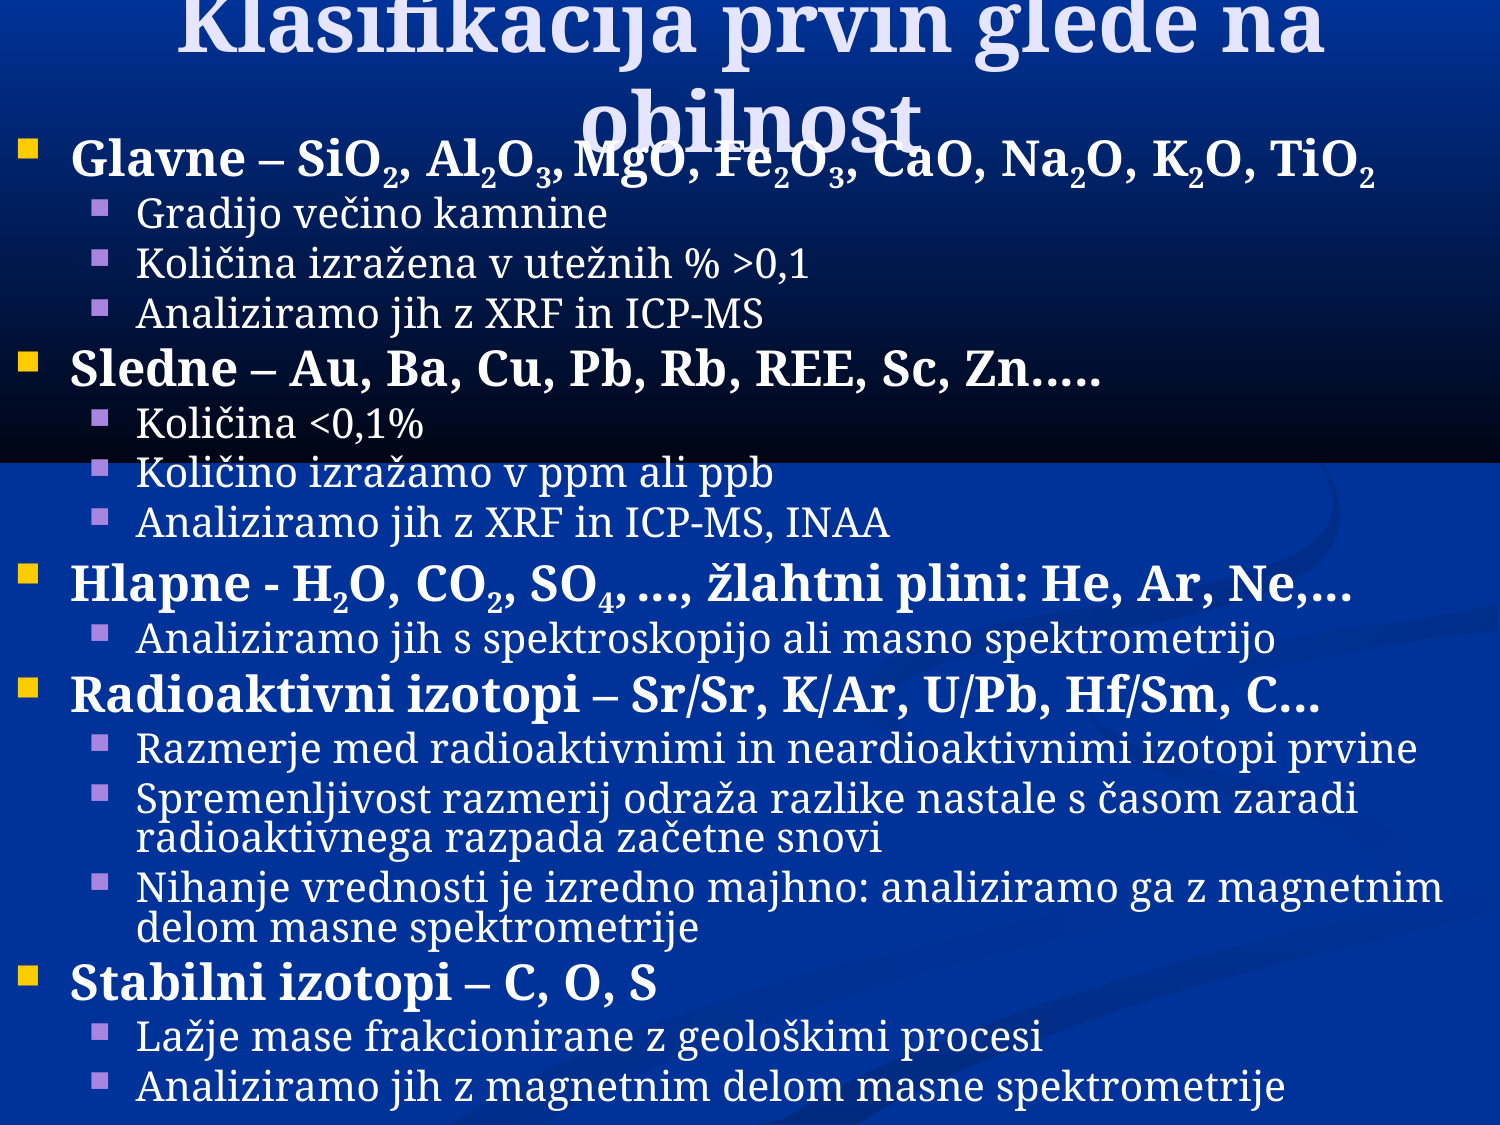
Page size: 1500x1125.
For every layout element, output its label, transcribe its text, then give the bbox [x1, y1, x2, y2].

list Glavne – SiO2, Al2O3, MgO, Fe2O3, CaO, Na2O, K2O, TiO2 Gradijo večino kamnine Količina izražena v utežnih % >0,1 Analiziramo jih z XRF in ICP-MS Sledne – Au, Ba, Cu, Pb, Rb, REE, Sc, Zn..... Količina <0,1% Količino izražamo v ppm ali ppb Analiziramo jih z XRF in ICP-MS, INAA Hlapne - H2O, CO2, SO4, ..., žlahtni plini: He, Ar, Ne,... Analiziramo jih s spektroskopijo ali masno spektrometrijo Radioaktivni izotopi – Sr/Sr, K/Ar, U/Pb, Hf/Sm, C... Razmerje med radioaktivnimi in neardioaktivnimi izotopi prvine Spremenljivost razmerij odraža razlike nastale s časom zaradi radioaktivnega razpada začetne snovi Nihanje vrednosti je izredno majhno: analiziramo ga z magnetnim delom masne spektrometrije Stabilni izotopi – C, O, S Lažje mase frakcionirane z geološkimi procesi Analiziramo jih z magnetnim delom masne spektrometrije [0, 125, 1500, 1125]
title Klasifikacija prvin glede na obilnost [76, 0, 1427, 125]
